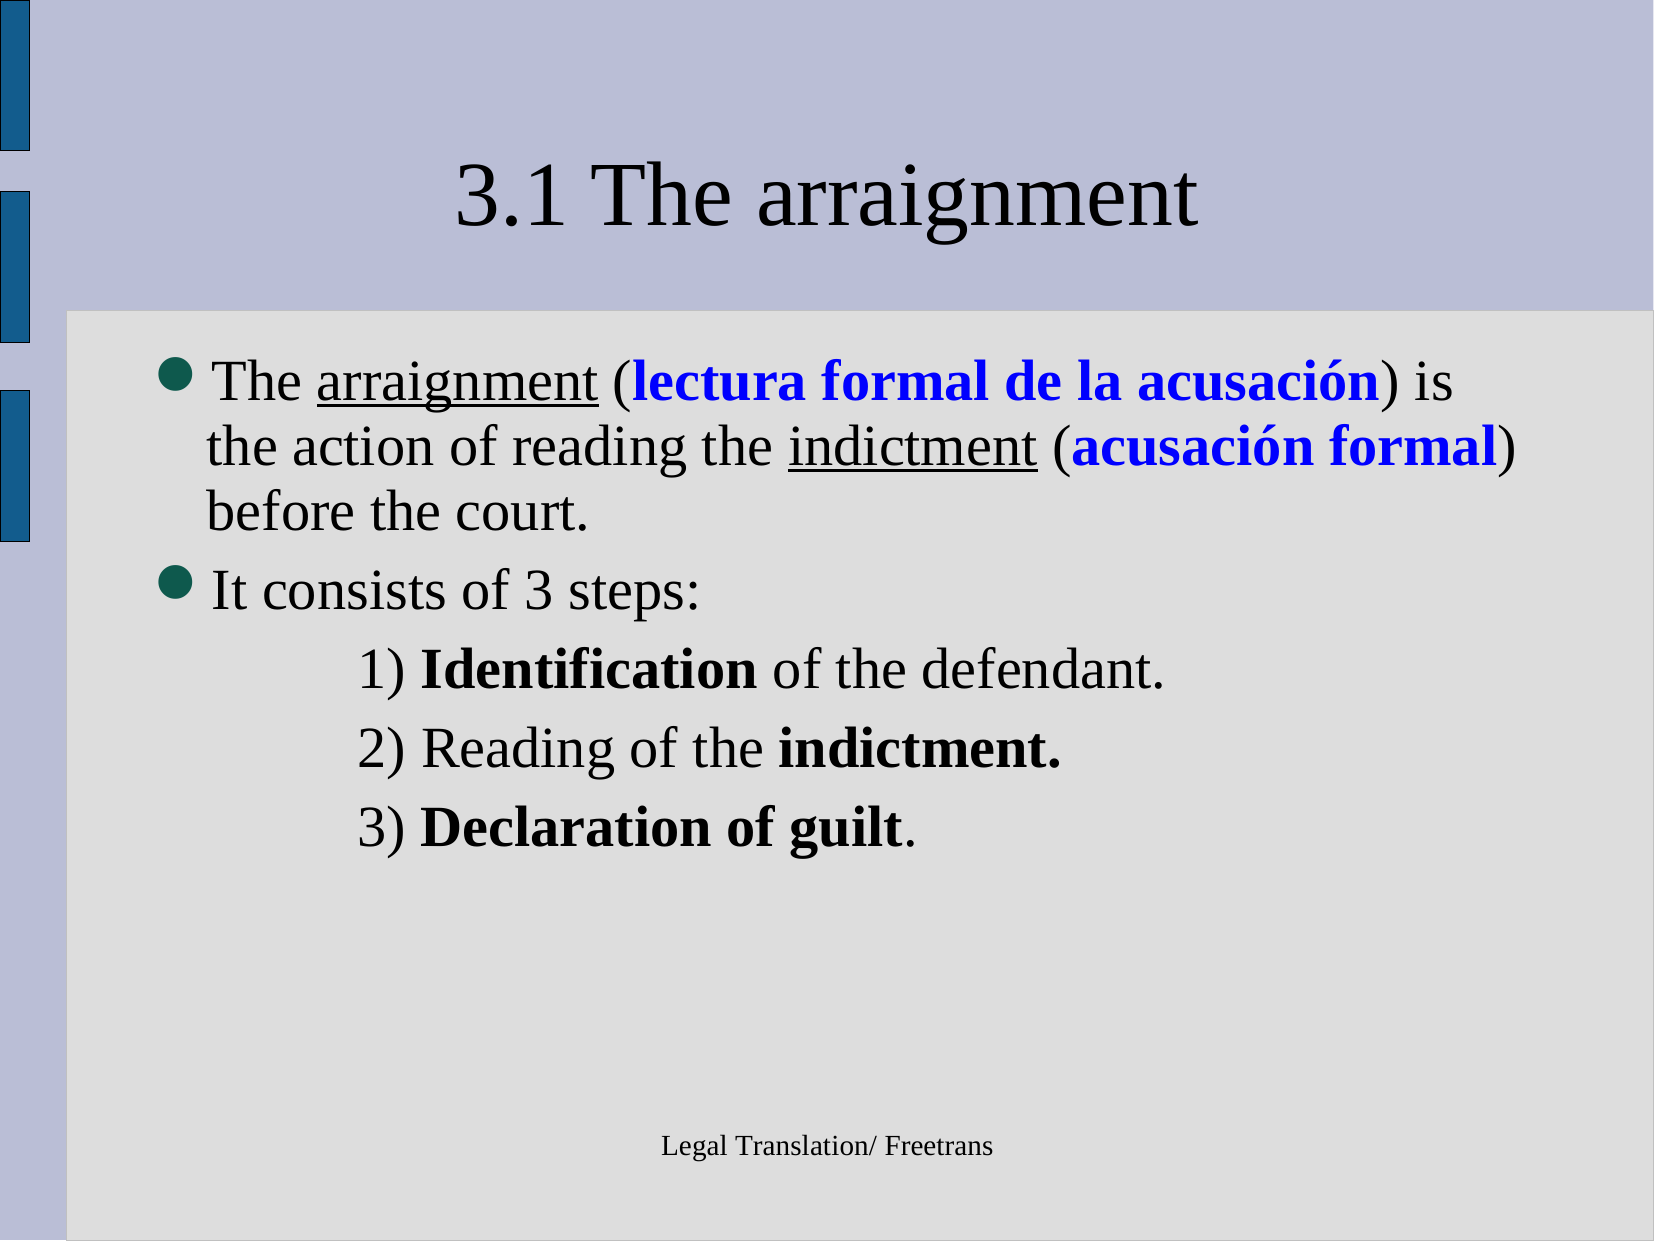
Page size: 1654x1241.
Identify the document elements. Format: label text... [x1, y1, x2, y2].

text_box The arraignment (lectura formal de la acusación) is the action of reading the indictment (acusación formal) before the court. It consists of 3 steps: 1) Identification of the defendant. 2) Reading of the indictment. 3) Declaration of guilt. [121, 344, 1534, 1164]
text_box 3.1 The arraignment [121, 74, 1534, 315]
